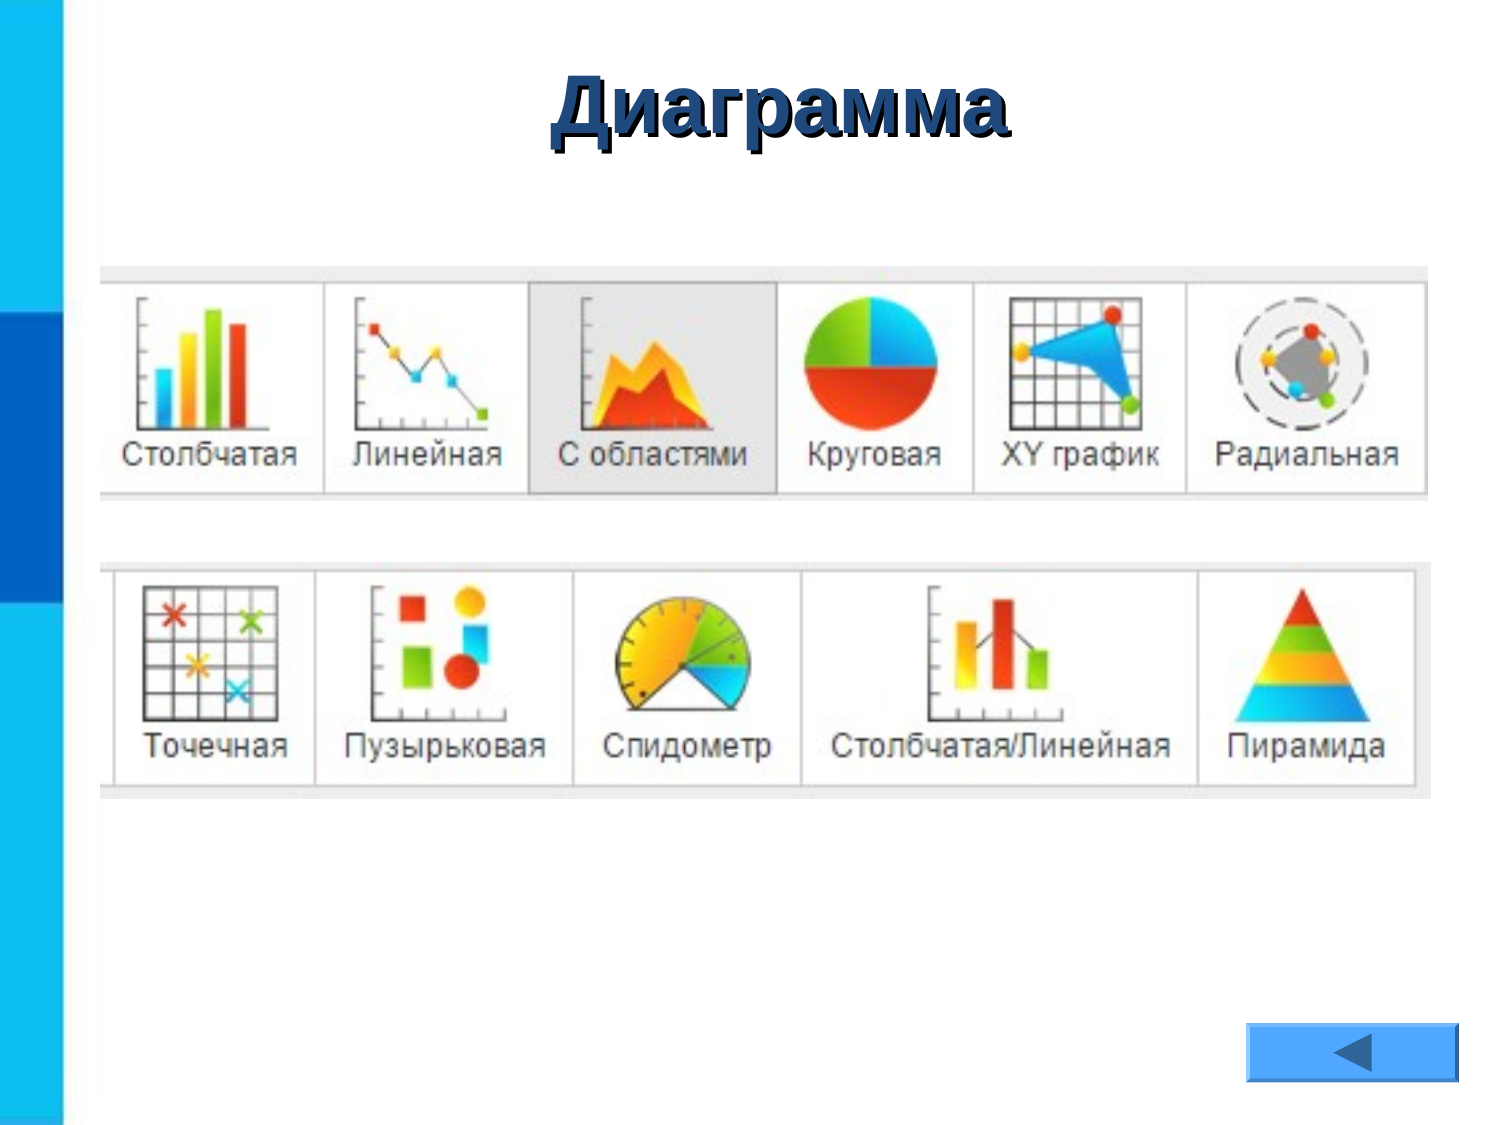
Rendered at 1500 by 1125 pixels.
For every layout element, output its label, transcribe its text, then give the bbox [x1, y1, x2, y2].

picture [0, 0, 1500, 1125]
text_box Диаграмма [100, 42, 1459, 159]
text_box [1247, 1023, 1459, 1083]
